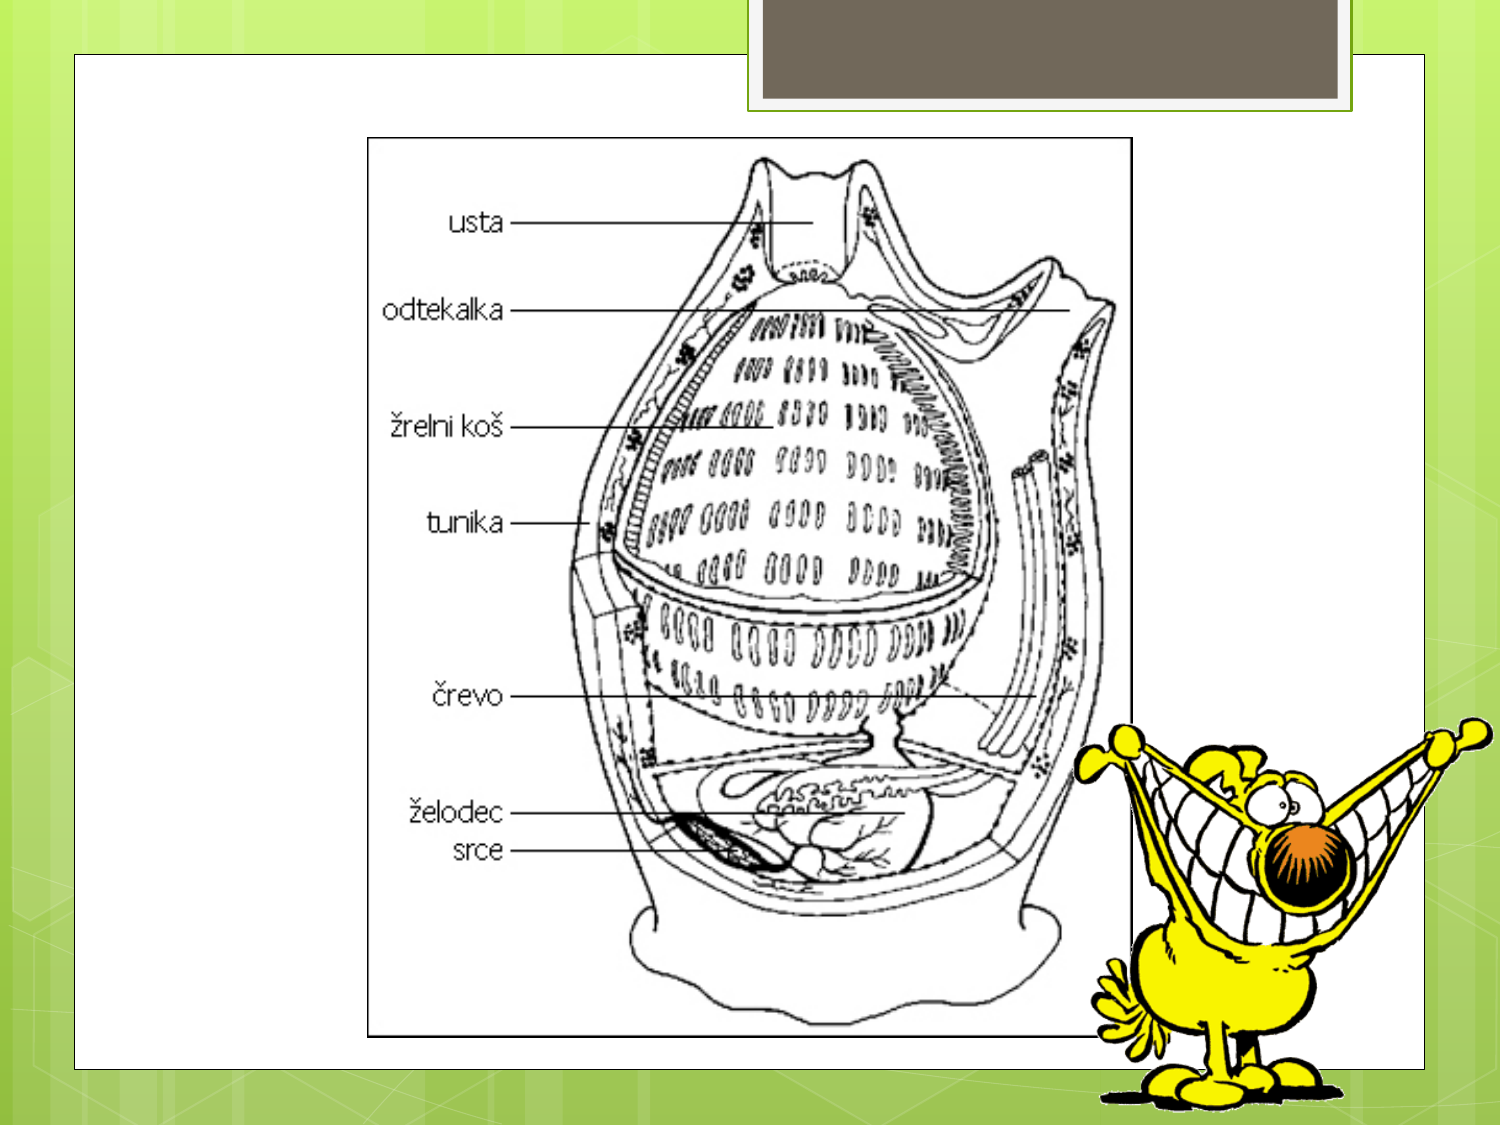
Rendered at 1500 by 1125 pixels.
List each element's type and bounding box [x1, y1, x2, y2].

picture [367, 137, 1498, 1125]
